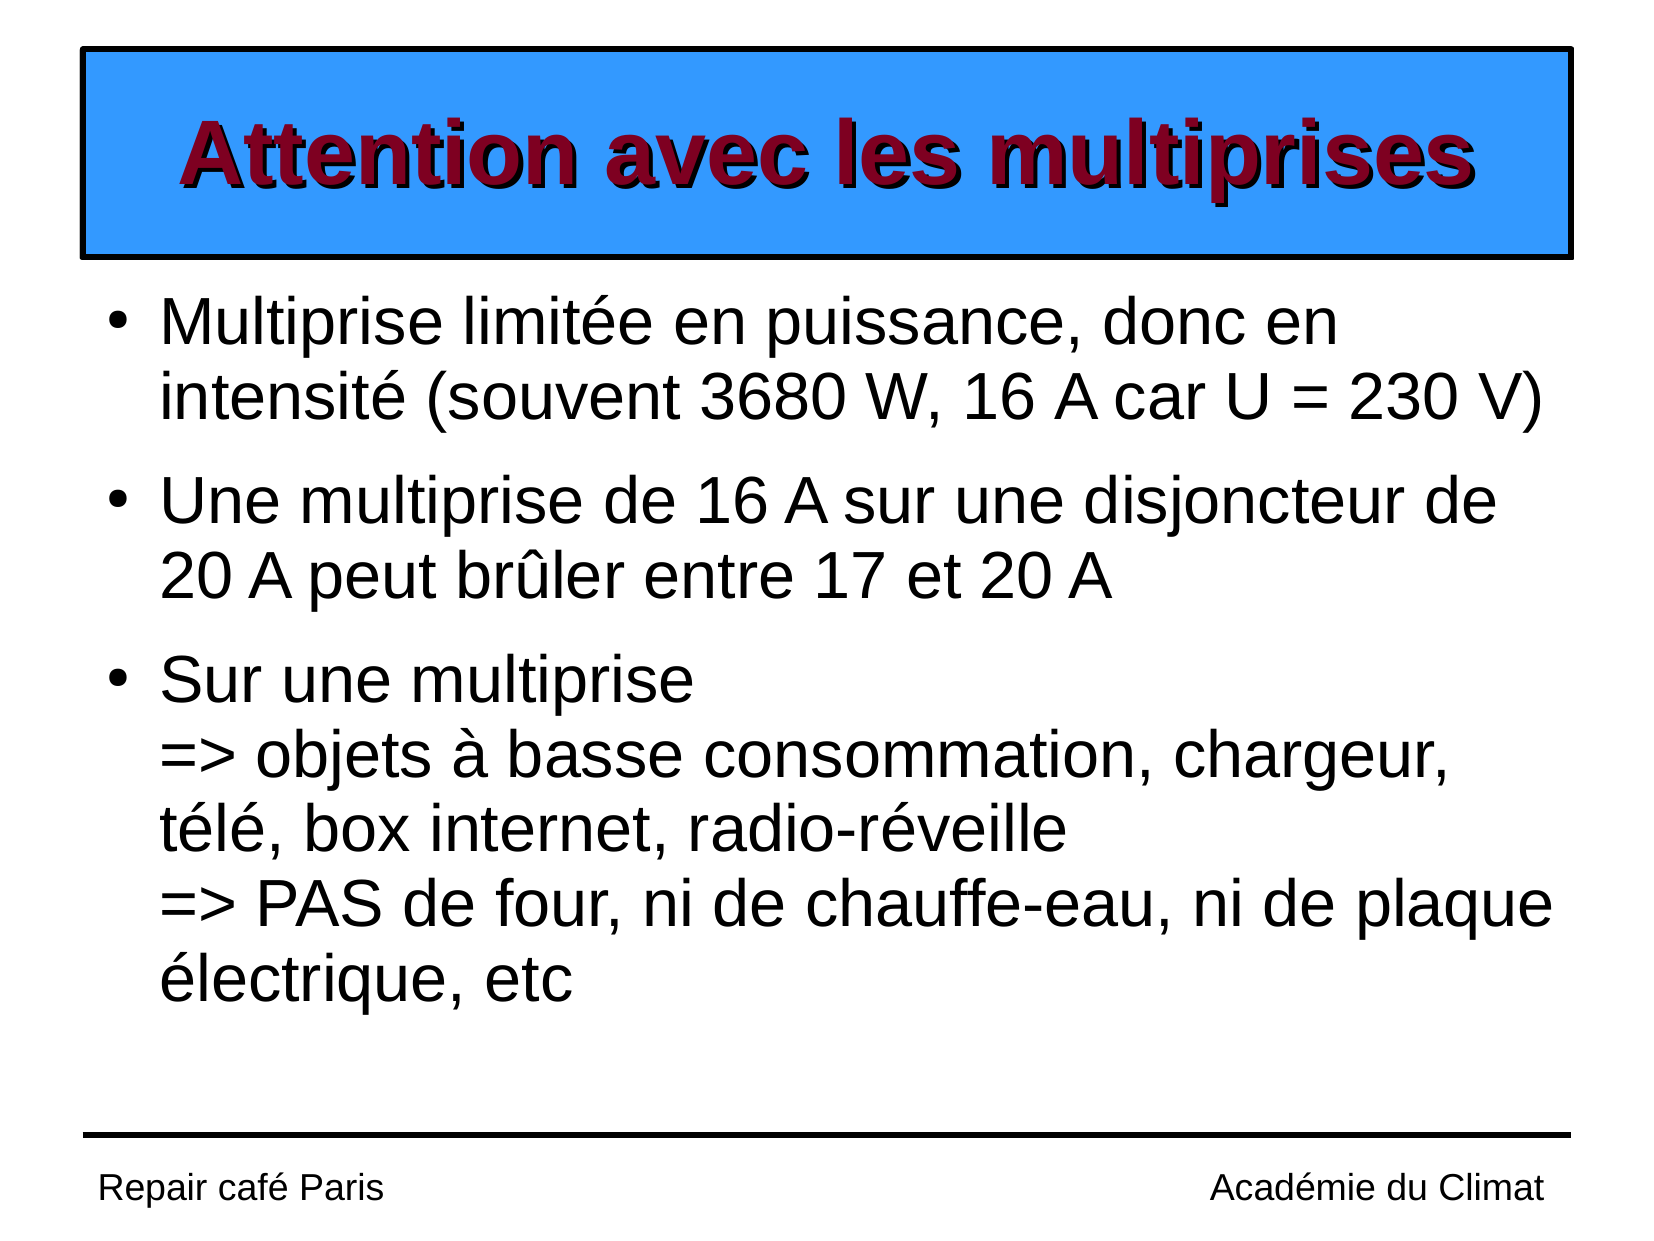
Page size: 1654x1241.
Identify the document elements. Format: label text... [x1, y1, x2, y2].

text_box Repair café Paris Académie du Climat [82, 1158, 1571, 1216]
title Attention avec les multiprises [82, 49, 1571, 257]
list Multiprise limitée en puissance, donc en intensité (souvent 3680 W, 16 A car U = 230 V) Une multiprise de 16 A sur une disjoncteur de 20 A peut brûler entre 17 et 20 A Sur une multiprise => objets à basse consommation, chargeur, télé, box internet, radio-réveille => PAS de four, ni de chauffe-eau, ni de plaque électrique, etc [88, 283, 1577, 1158]
